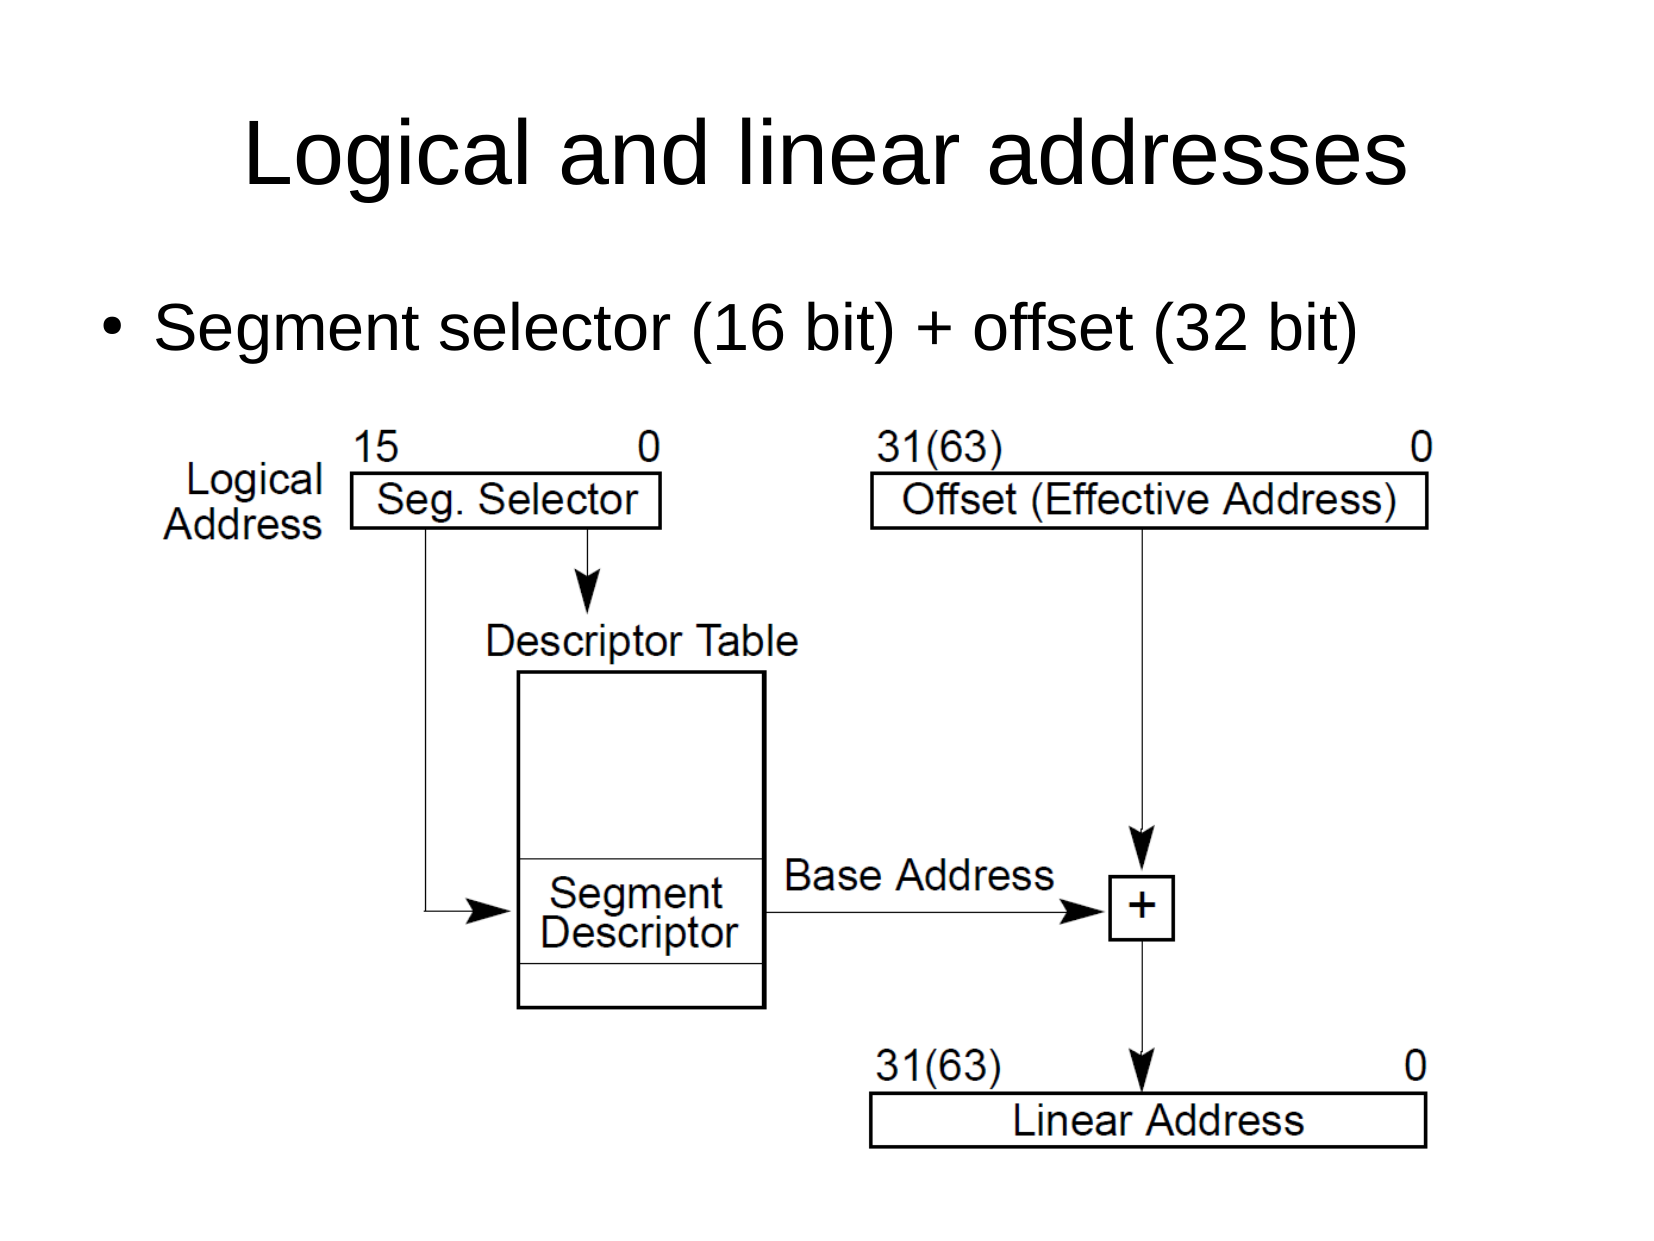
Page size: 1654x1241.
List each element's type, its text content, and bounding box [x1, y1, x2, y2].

list Segment selector (16 bit) + offset (32 bit) [82, 290, 1571, 1010]
title Logical and linear addresses [82, 49, 1571, 257]
picture [150, 374, 1468, 1163]
